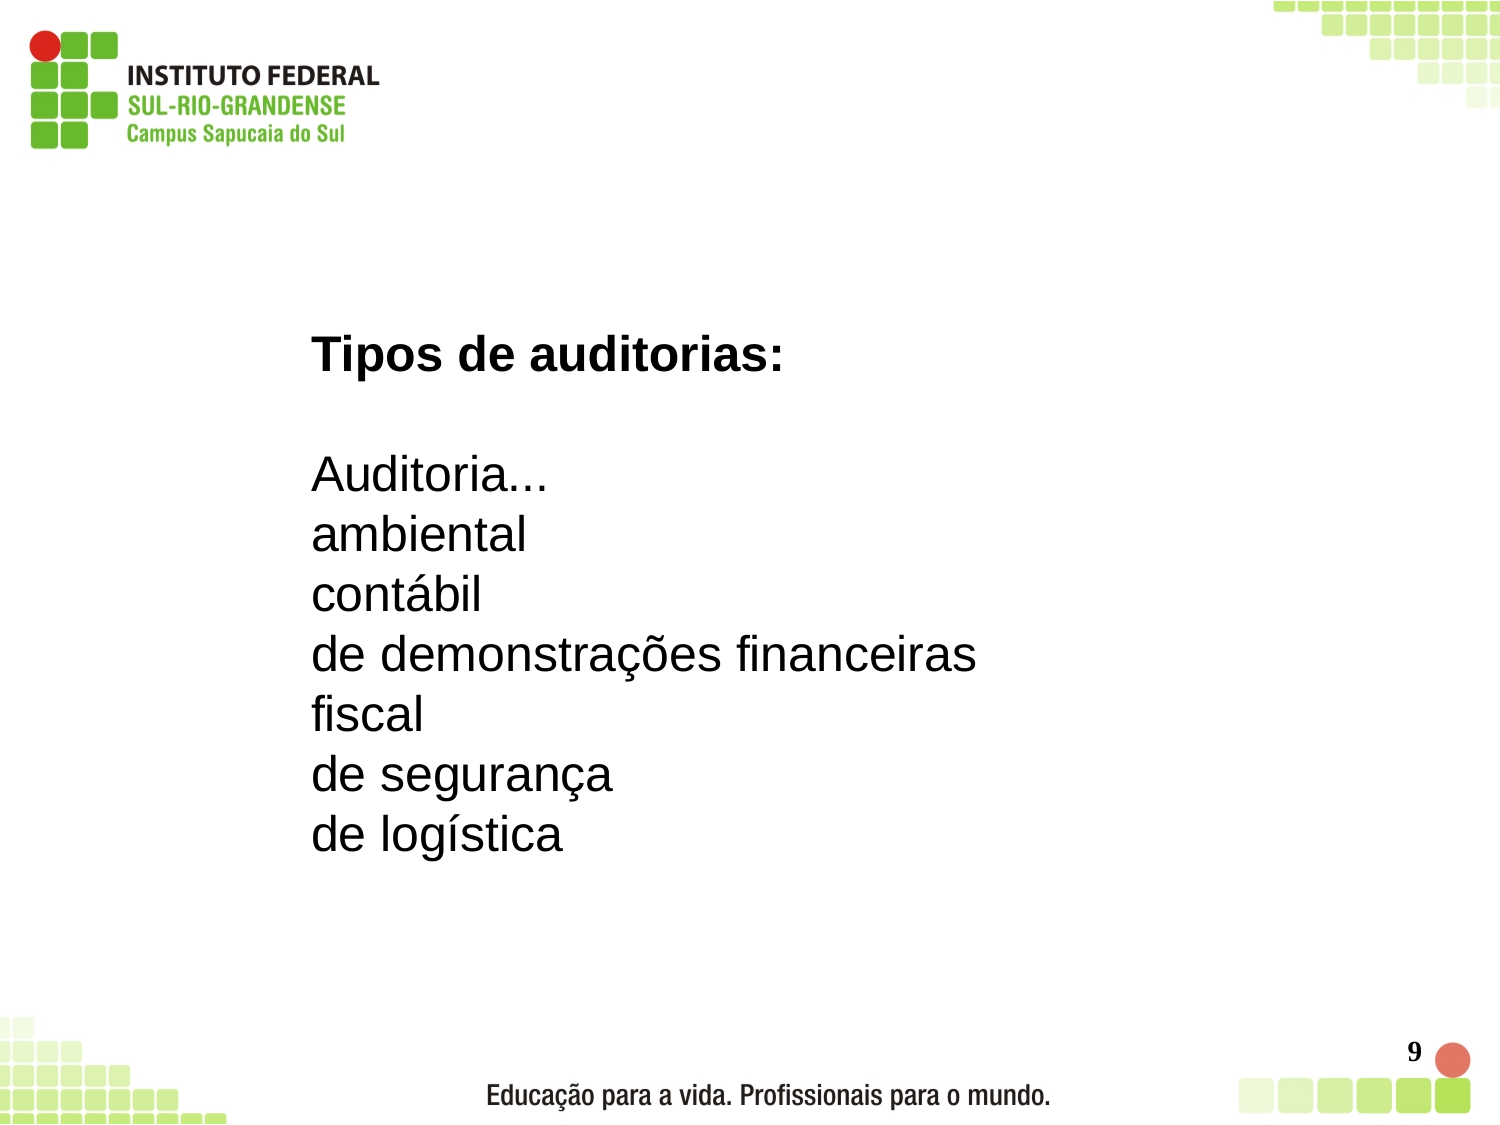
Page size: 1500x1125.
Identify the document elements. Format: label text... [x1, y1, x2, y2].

picture [0, 1, 1500, 1124]
text_box Tipos de auditorias: Auditoria... ambiental contábil de demonstrações financeiras fiscal de segurança de logística [296, 314, 1204, 888]
